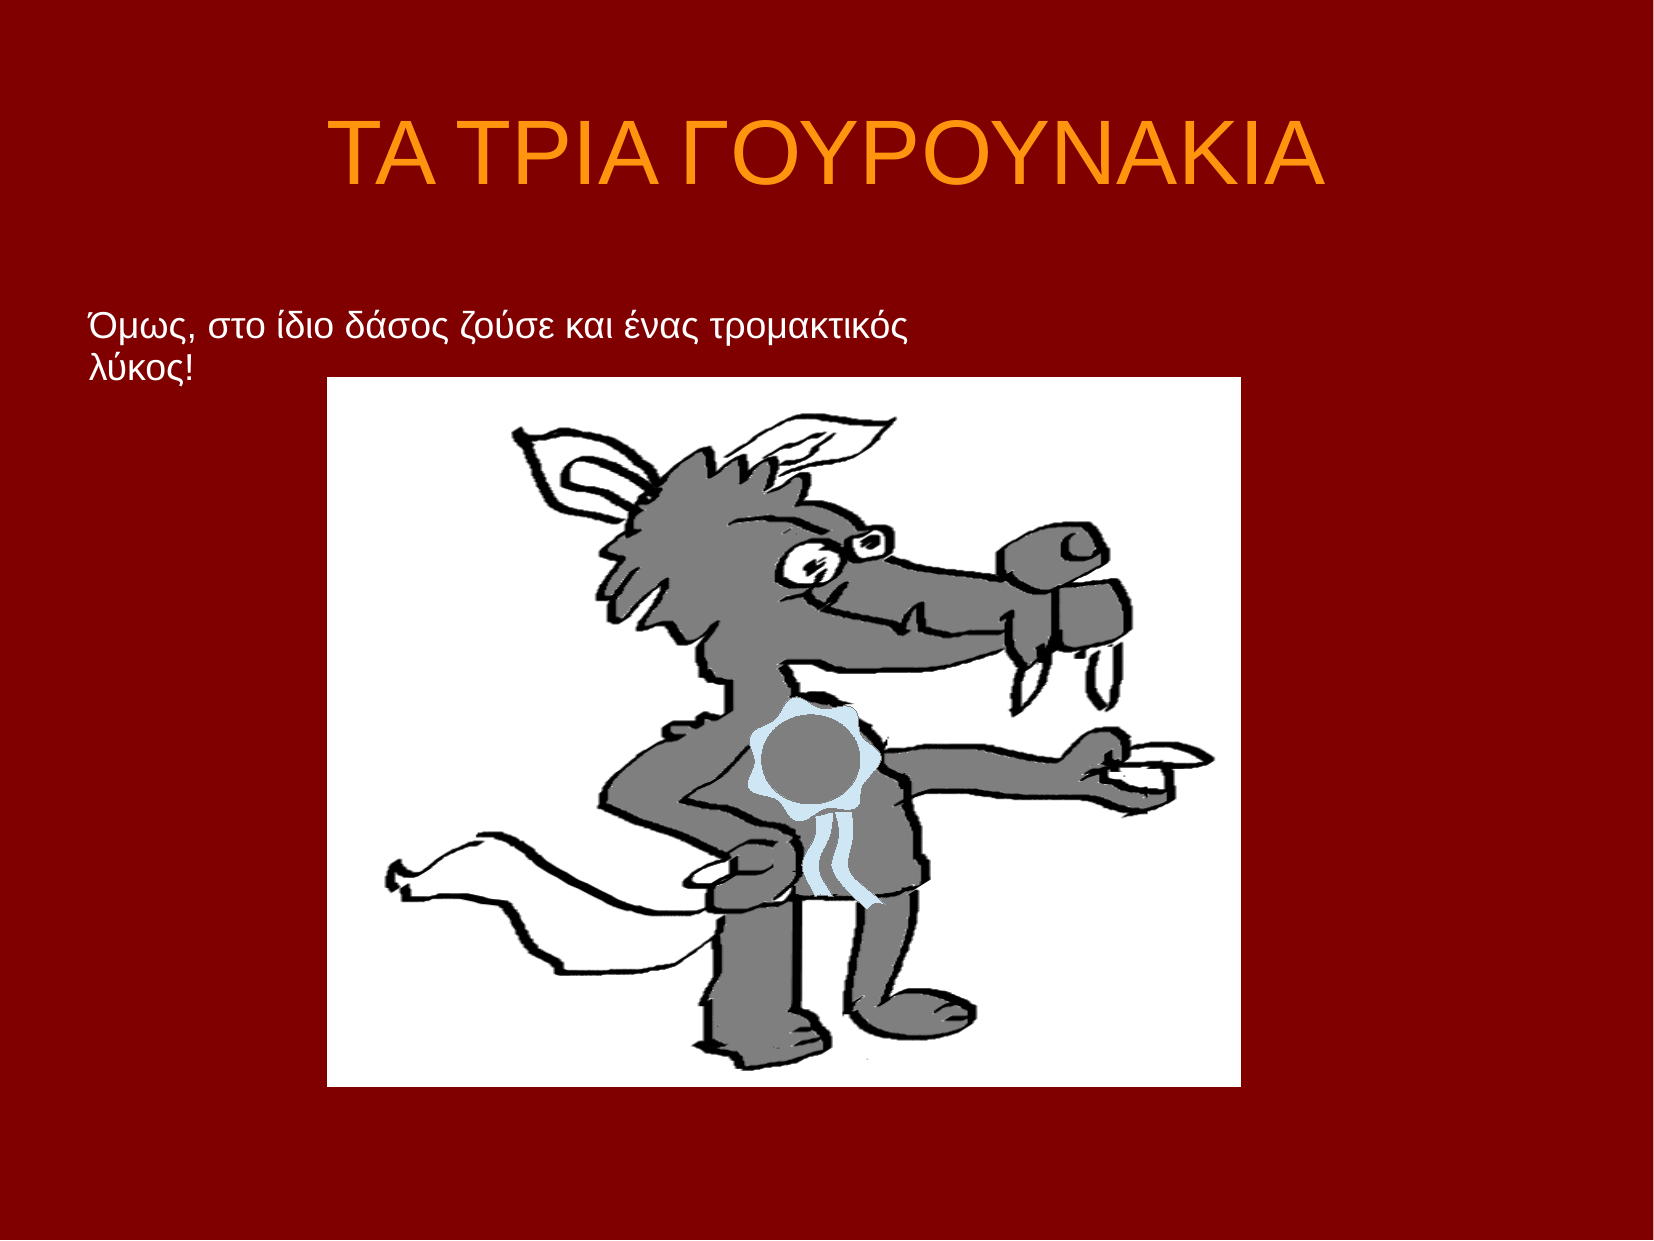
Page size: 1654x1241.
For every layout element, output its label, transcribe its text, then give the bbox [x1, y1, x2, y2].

text_box Όμως, στο ίδιο δάσος ζούσε και ένας τρομακτικός λύκος! [74, 297, 1040, 355]
title ΤΑ ΤΡΙΑ ΓΟΥΡΟΥΝΑΚΙΑ [82, 49, 1571, 257]
picture [327, 377, 1241, 1087]
text_box [747, 696, 886, 910]
